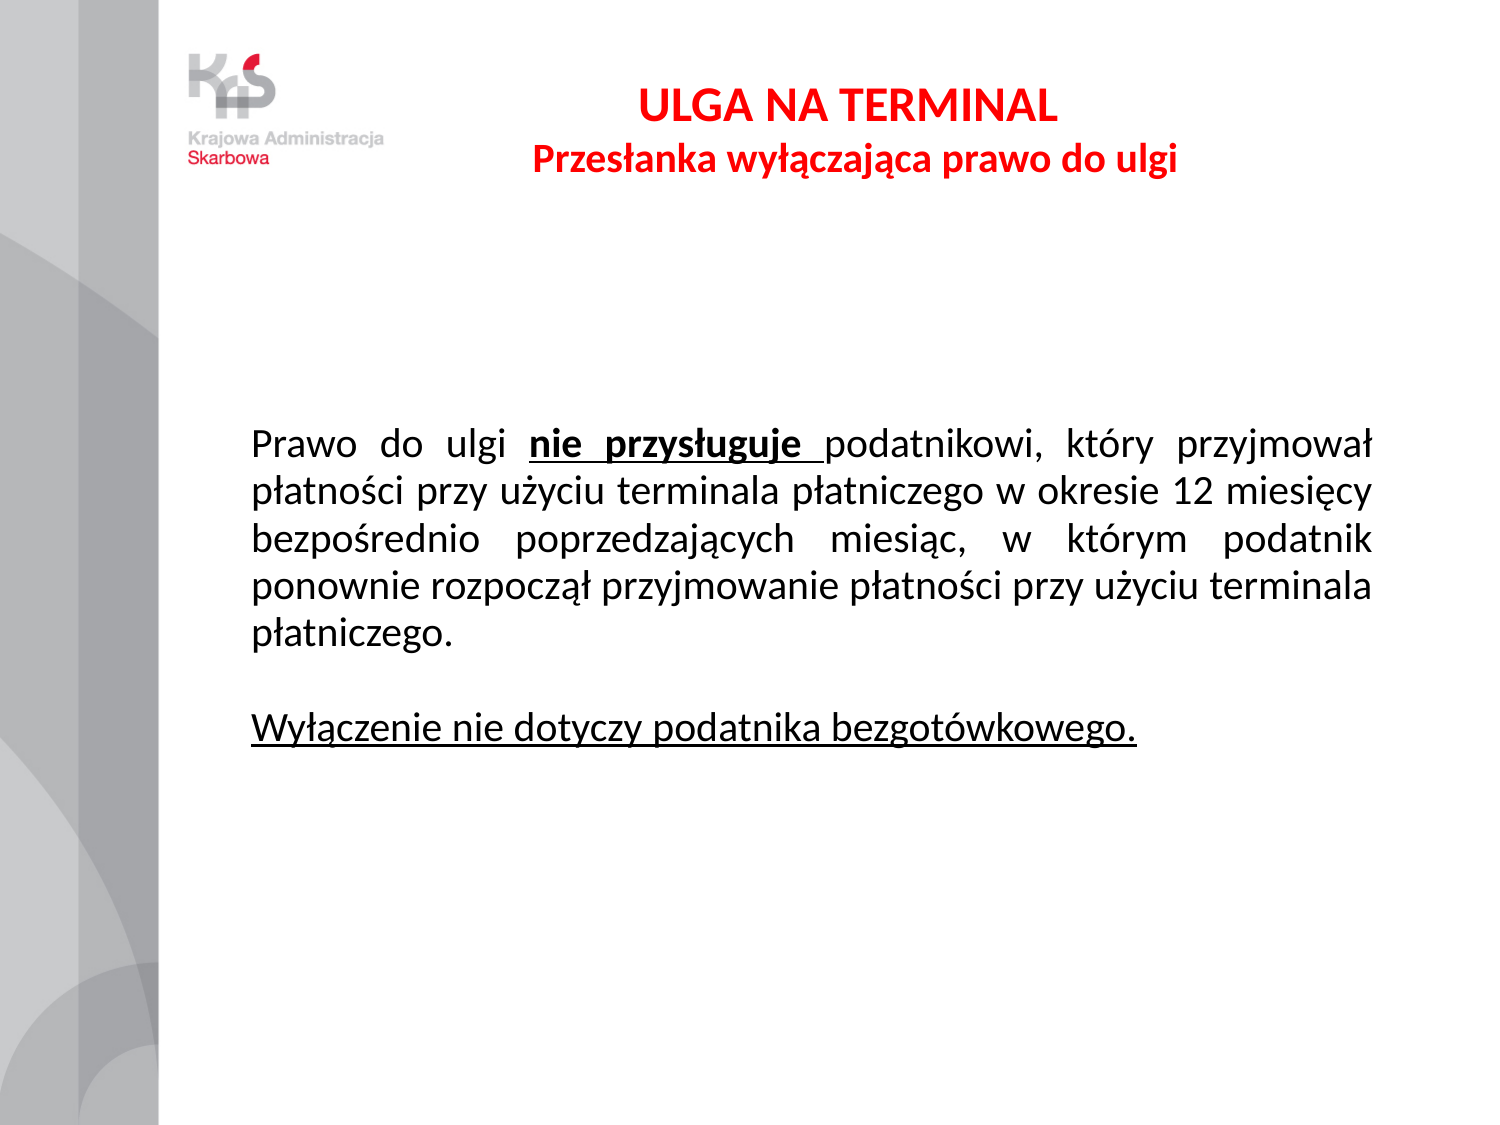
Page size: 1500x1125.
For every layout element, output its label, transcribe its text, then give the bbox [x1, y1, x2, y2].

title Ulga na terminal Przesłanka wyłączająca prawo do ulgi [363, 45, 1349, 207]
text_box Prawo do ulgi nie przysługuje podatnikowi, który przyjmował płatności przy użyciu terminala płatniczego w okresie 12 miesięcy bezpośrednio poprzedzających miesiąc, w którym podatnik ponownie rozpoczął przyjmowanie płatności przy użyciu terminala płatniczego. Wyłączenie nie dotyczy podatnika bezgotówkowego. [236, 366, 1388, 854]
picture [0, 0, 1500, 1125]
